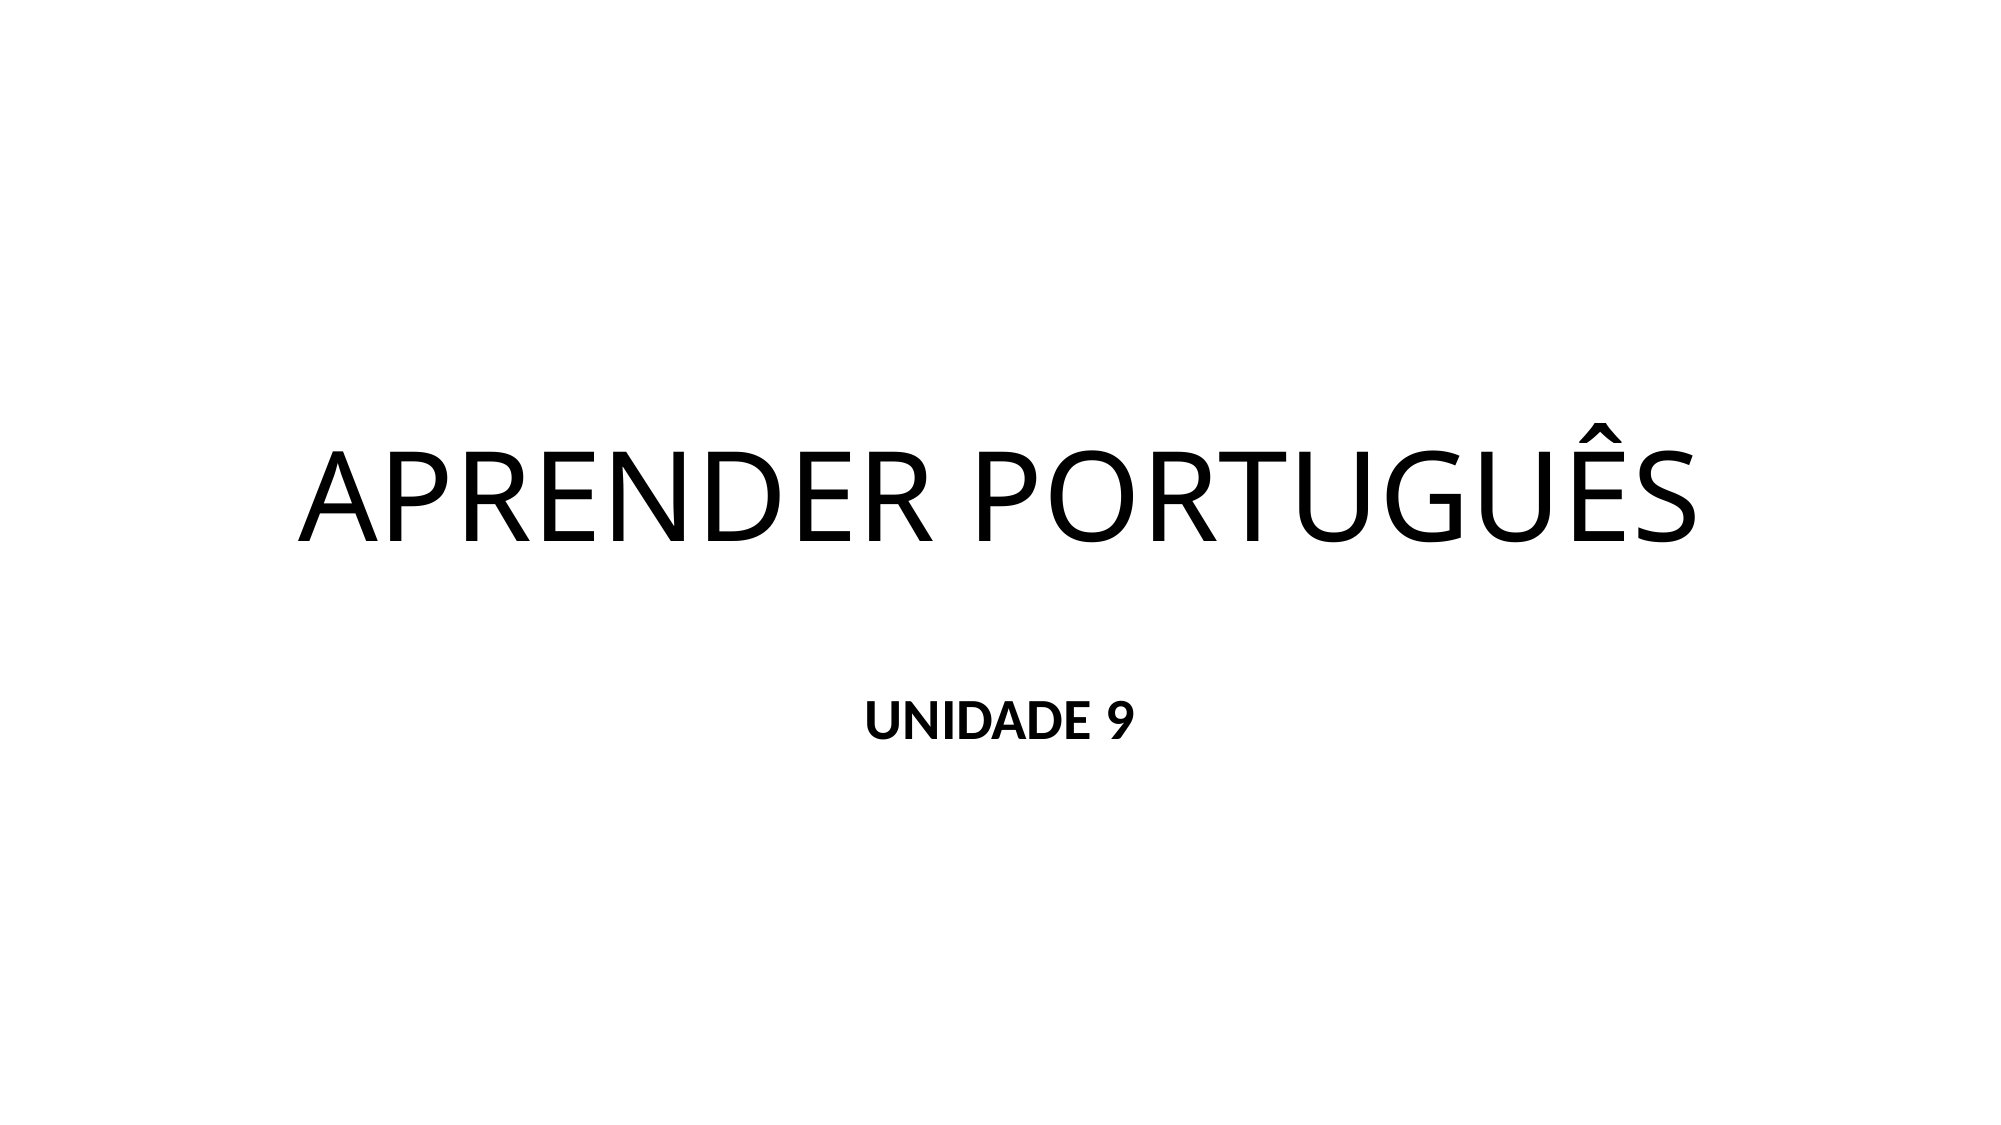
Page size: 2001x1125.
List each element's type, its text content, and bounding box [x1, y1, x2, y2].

subtitle UNIDADE 9 [249, 590, 1750, 863]
title APRENDER PORTUGUÊS [249, 184, 1750, 576]
